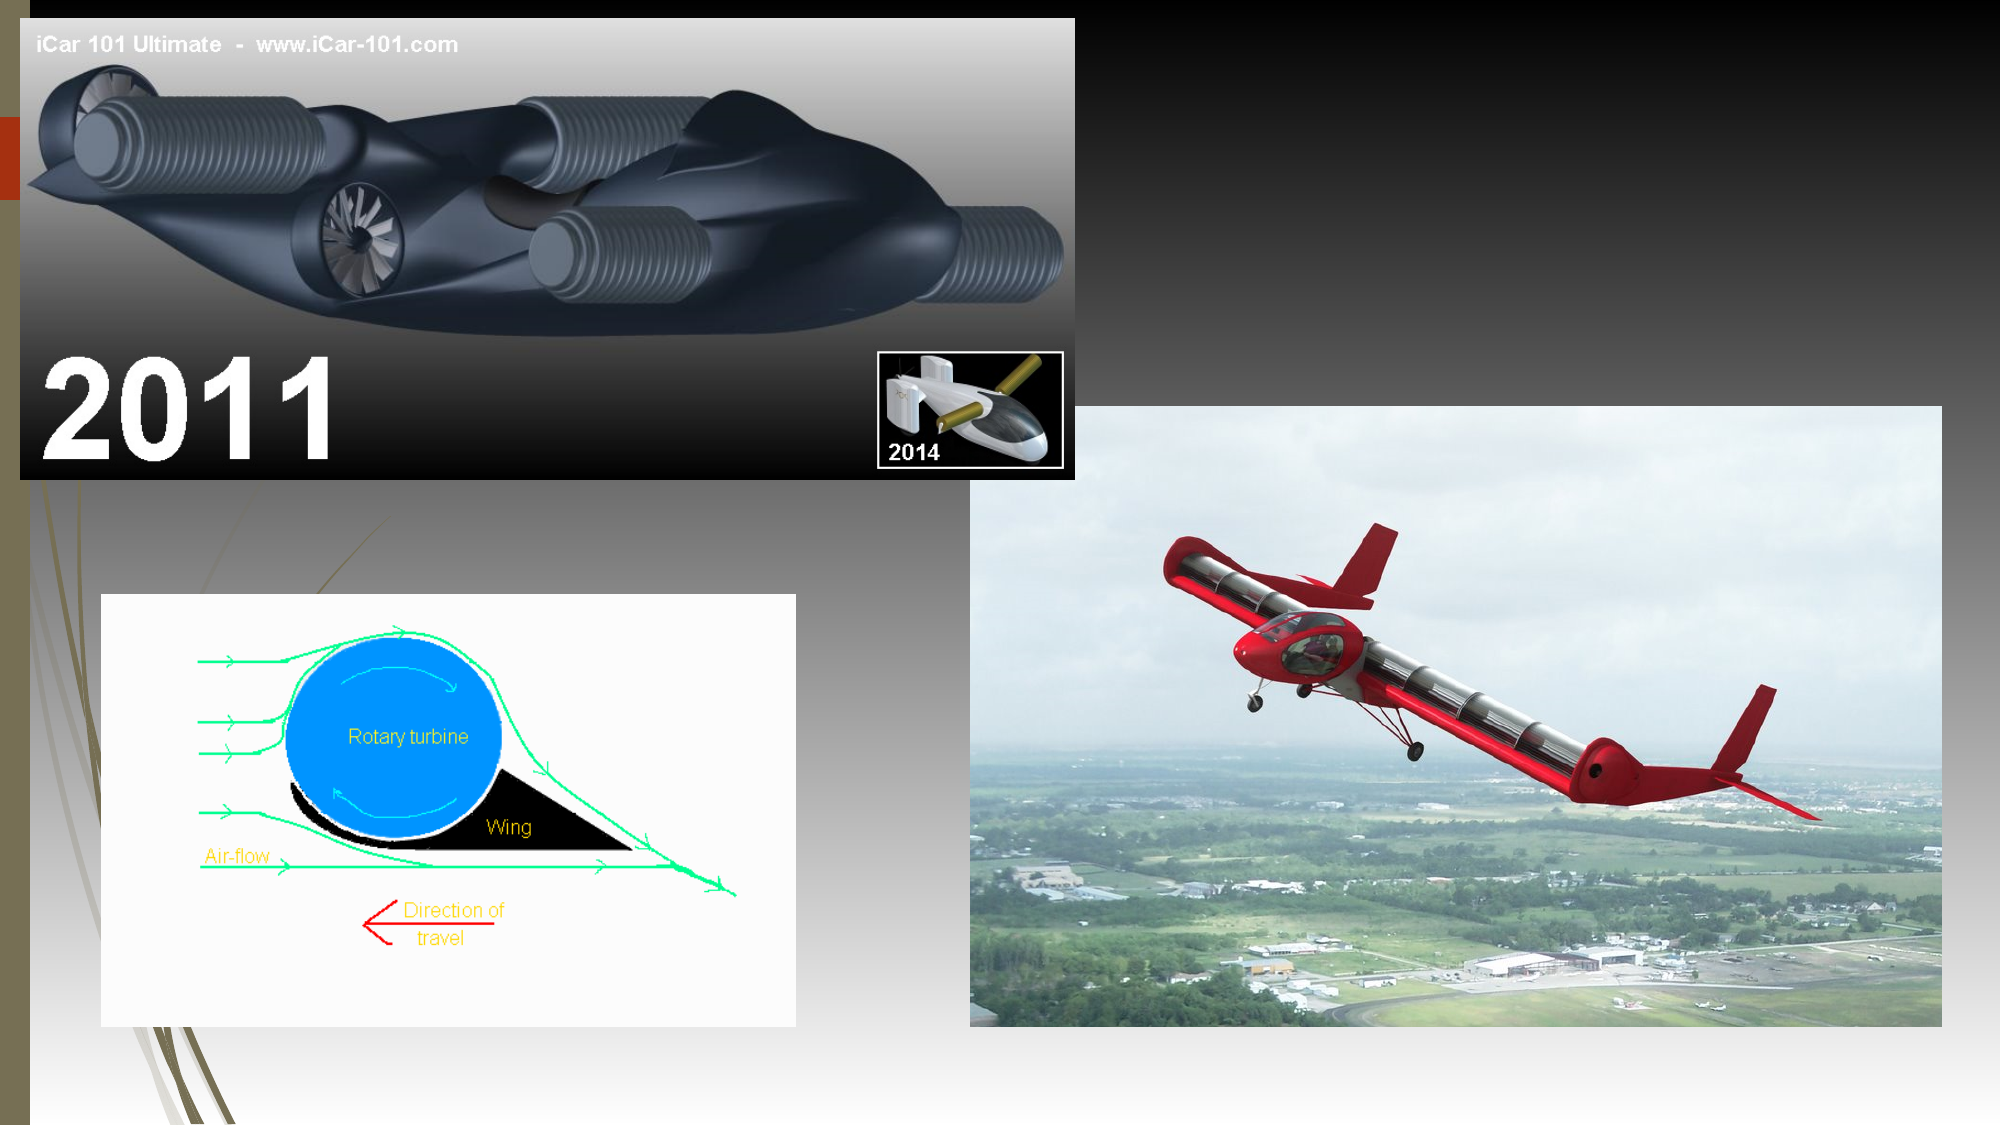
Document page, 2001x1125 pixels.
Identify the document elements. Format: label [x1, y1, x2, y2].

title [1075, 102, 1888, 313]
picture [20, 18, 1942, 1027]
picture [101, 594, 796, 1027]
